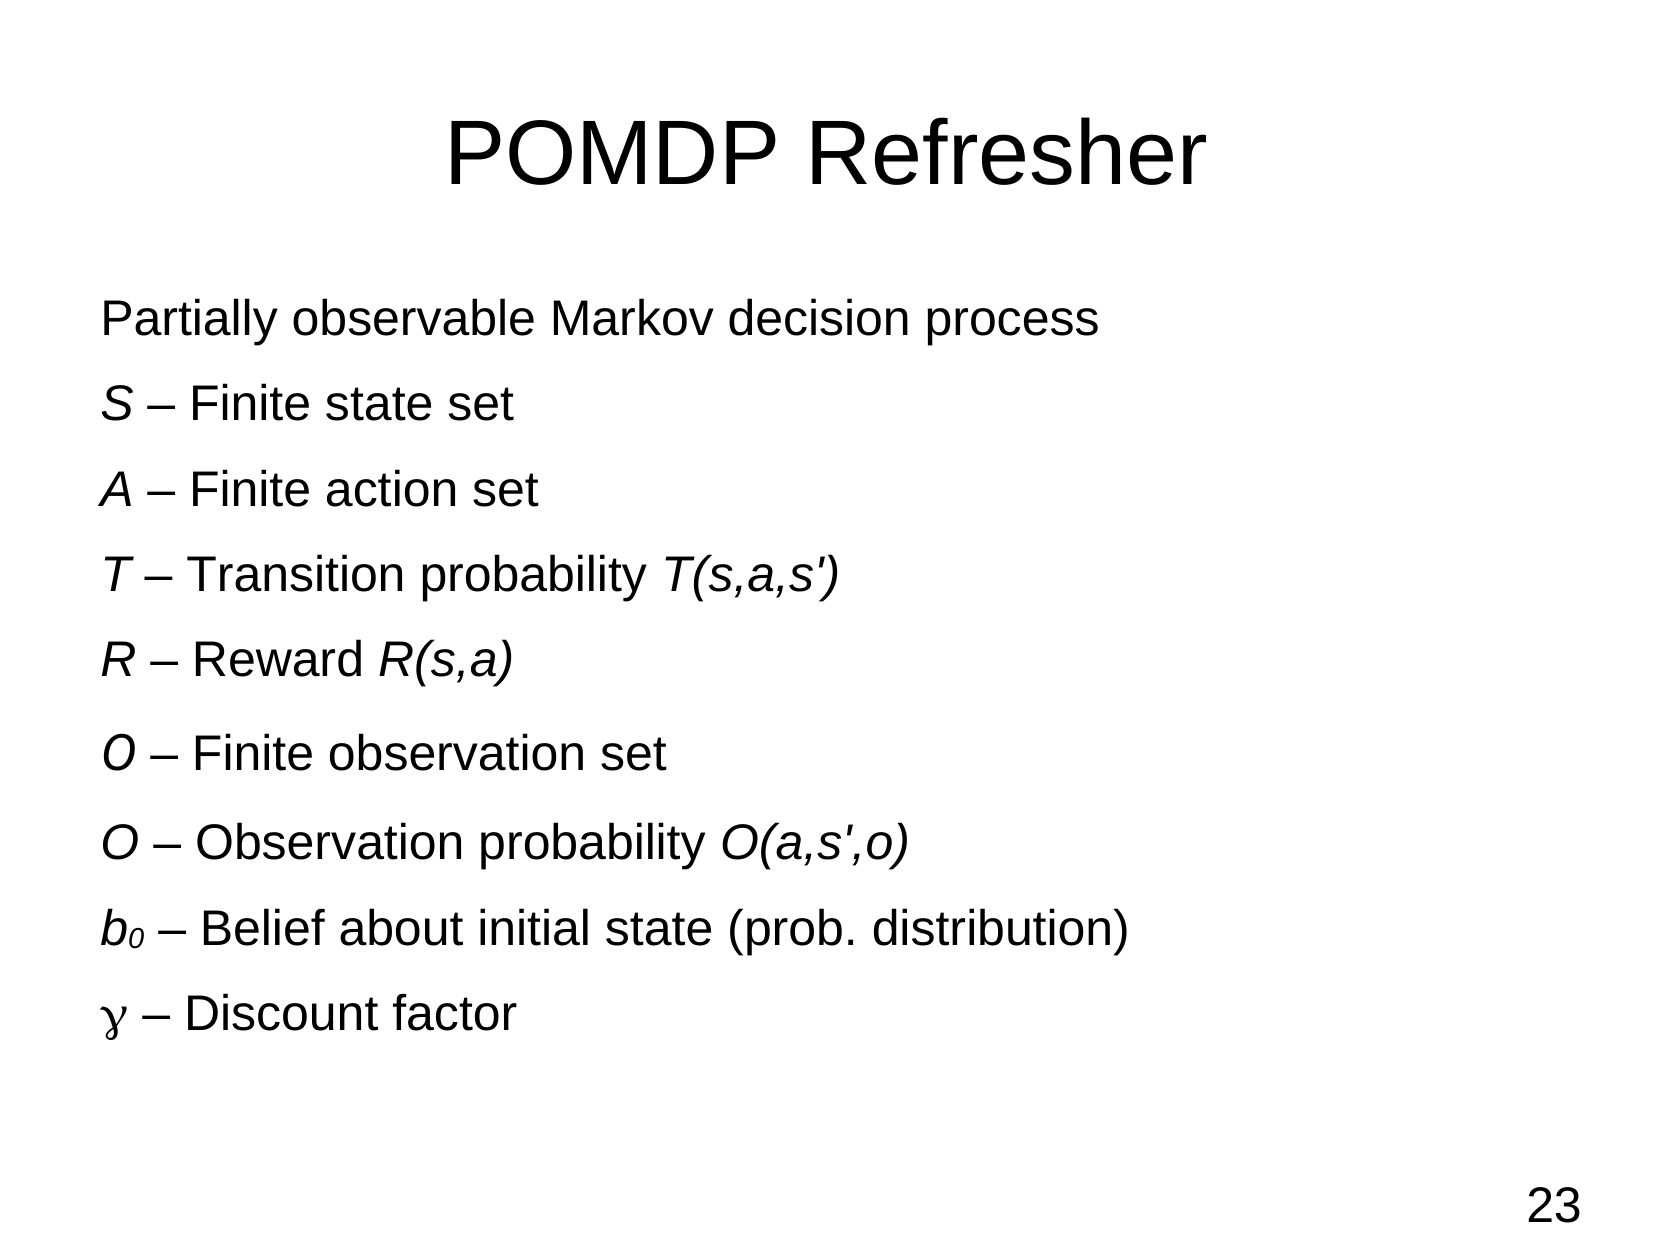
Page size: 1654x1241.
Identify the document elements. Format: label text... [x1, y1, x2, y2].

list Partially observable Markov decision process S – Finite state set A – Finite action set T – Transition probability T(s,a,s') R – Reward R(s,a) O – Finite observation set O – Observation probability O(a,s',o) b0 – Belief about initial state (prob. distribution) γ – Discount factor [82, 290, 1571, 1095]
title POMDP Refresher [82, 56, 1571, 250]
